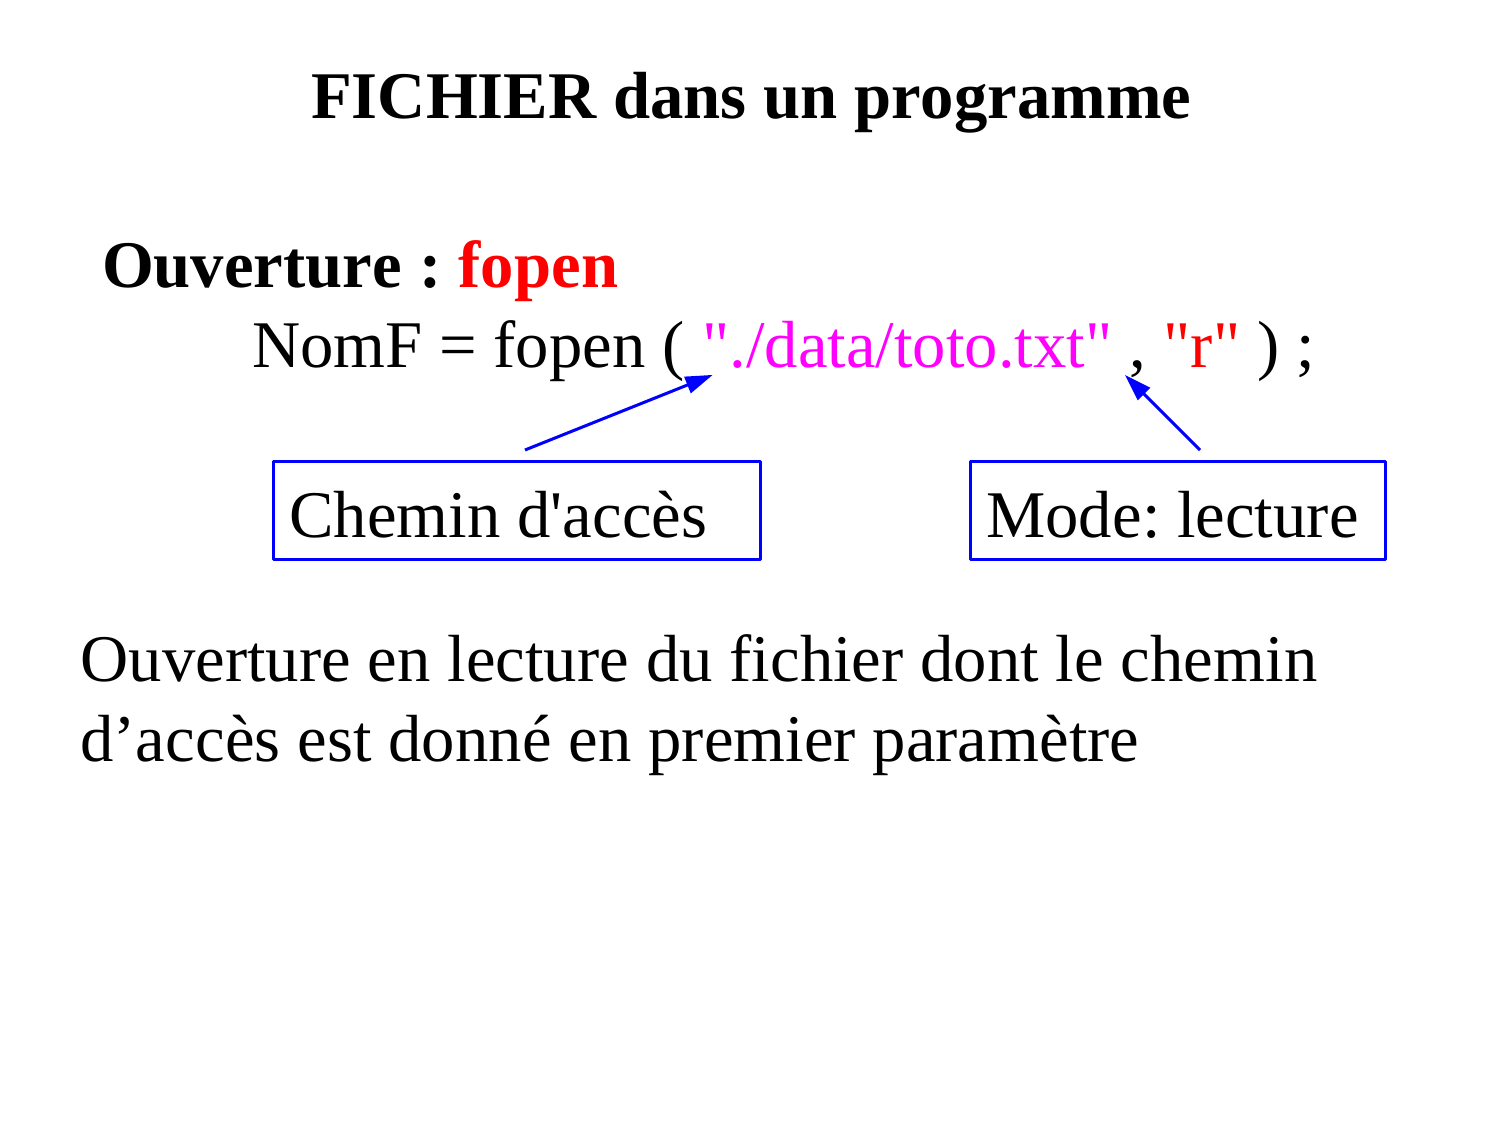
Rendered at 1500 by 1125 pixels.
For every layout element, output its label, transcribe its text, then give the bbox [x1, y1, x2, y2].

text_box FICHIER dans un programme [296, 44, 1208, 140]
text_box Mode: lecture [970, 461, 1386, 560]
text_box Chemin d'accès [273, 461, 761, 560]
text_box Ouverture en lecture du fichier dont le chemin d’accès est donné en premier paramètre [65, 607, 1352, 783]
text_box Ouverture : fopen NomF = fopen ( "./data/toto.txt" , "r" ) ; [87, 212, 1330, 389]
